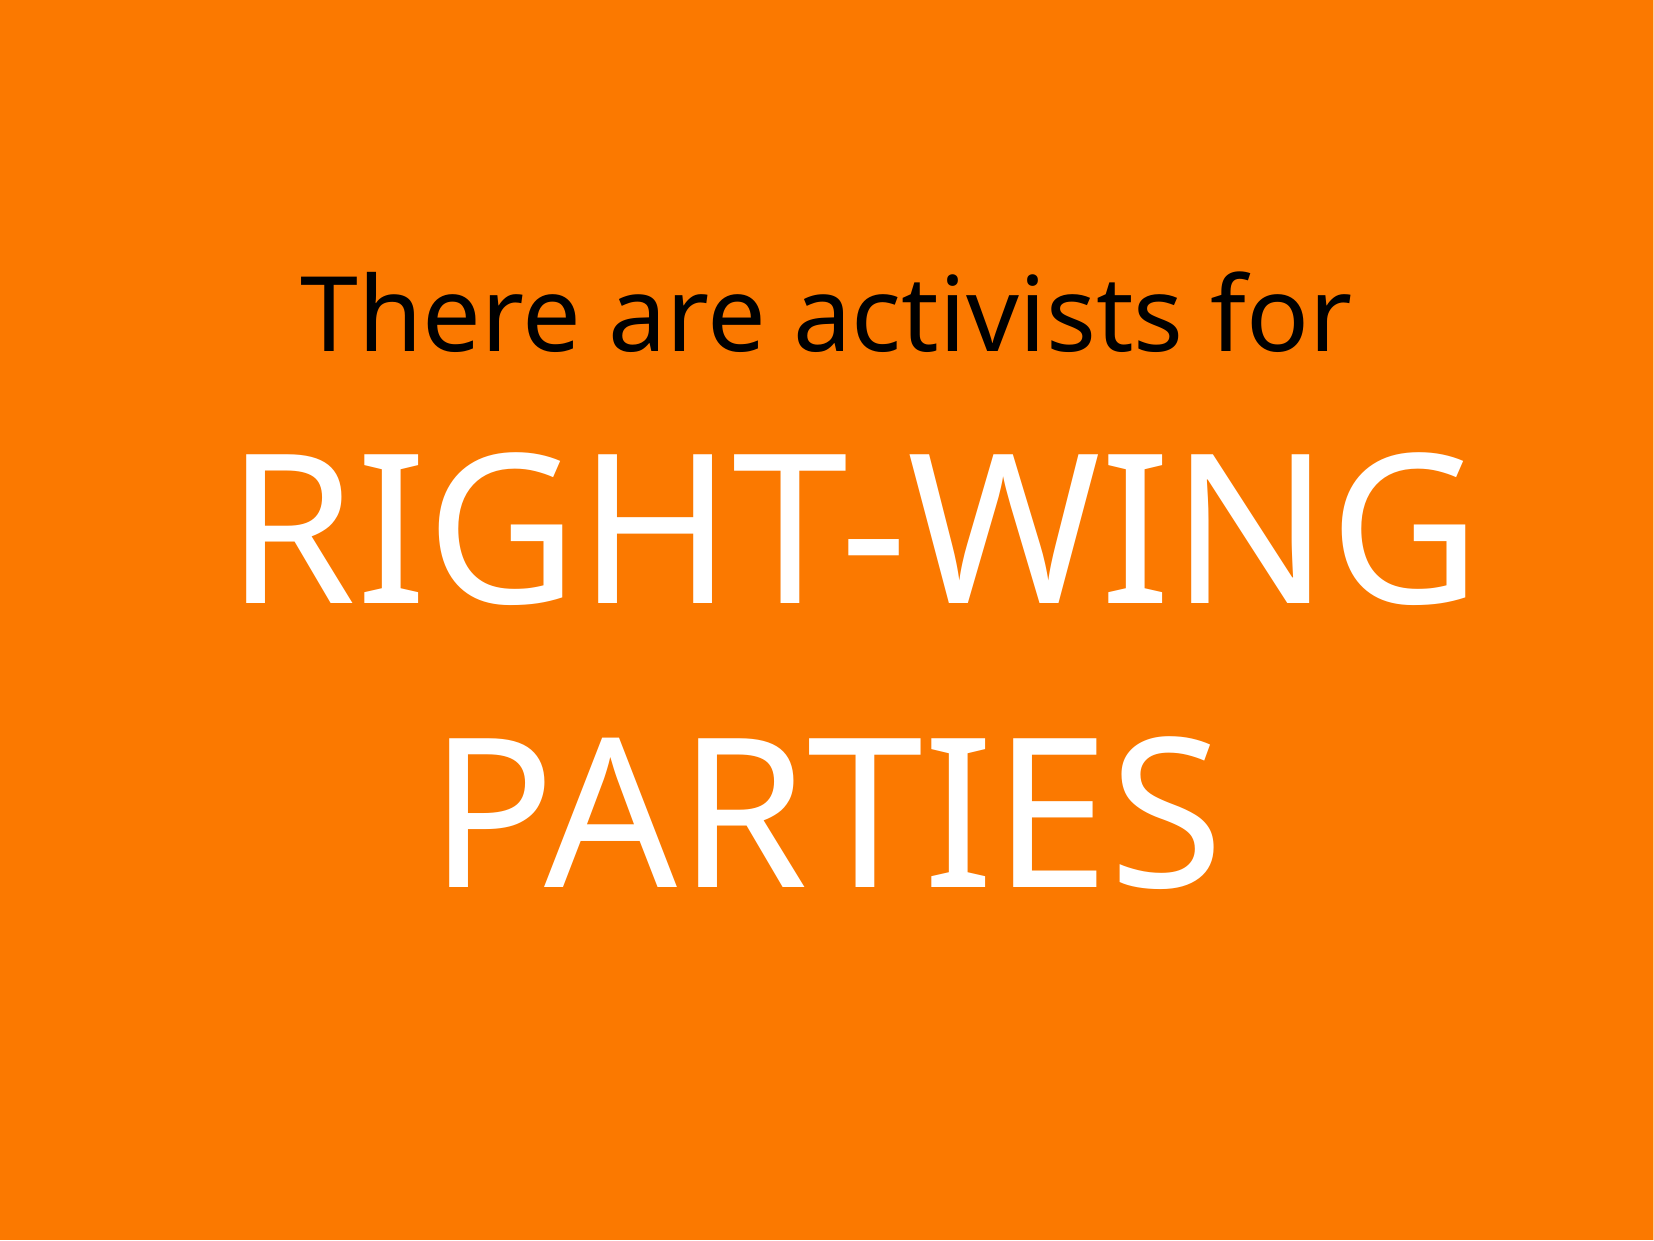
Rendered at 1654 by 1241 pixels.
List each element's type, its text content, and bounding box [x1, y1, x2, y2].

text_box There are activists for RIGHT-WING PARTIES [0, 374, 1654, 814]
